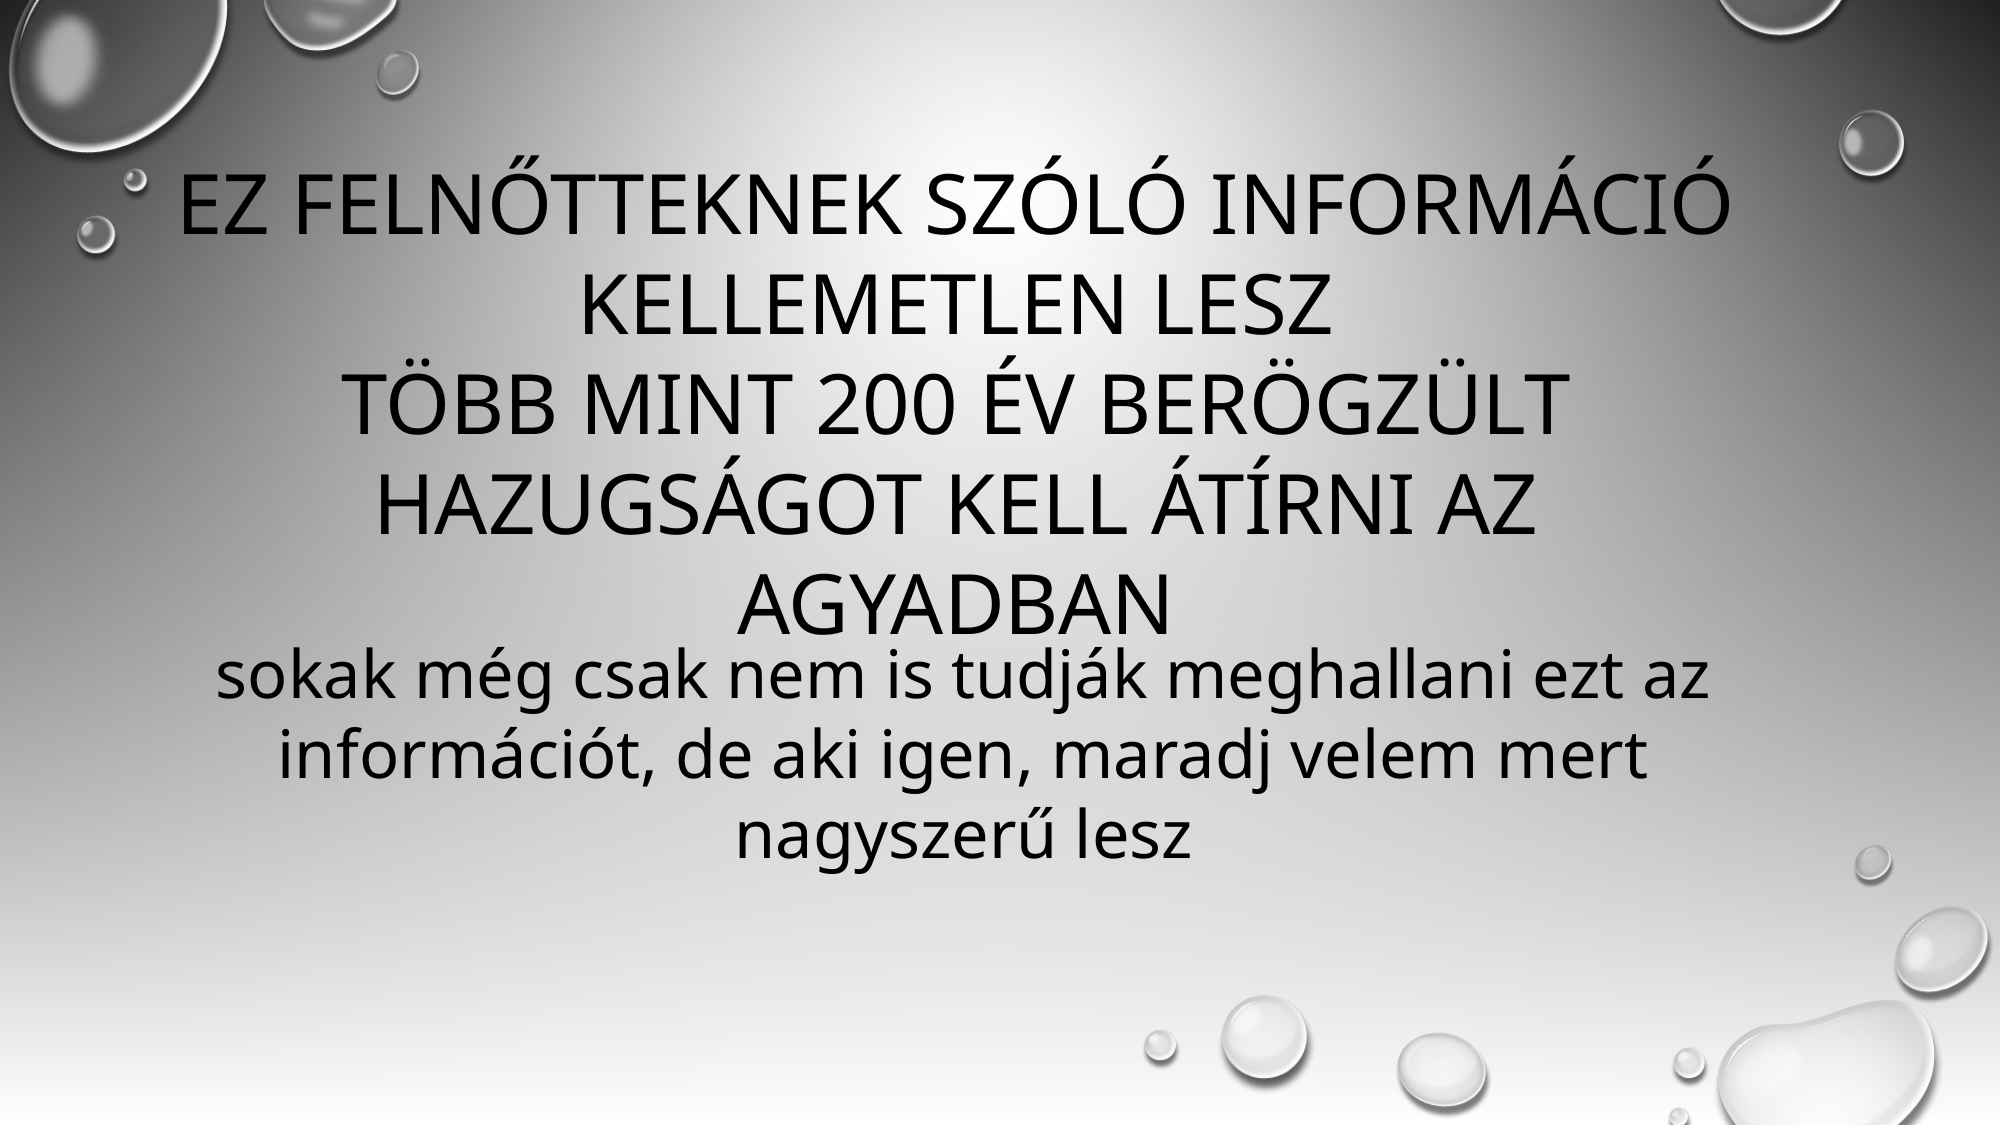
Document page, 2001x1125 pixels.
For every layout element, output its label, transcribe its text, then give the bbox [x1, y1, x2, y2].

text_box sokak még csak nem is tudják meghallani ezt az információt, de aki igen, maradj velem mert nagyszerű lesz [148, 624, 1780, 880]
picture [0, 0, 2000, 1125]
text_box EZ FELNŐTTEKNEK SZÓLÓ INFORMÁCIÓ KELLEMETLEN LESZ TÖBB MINT 200 ÉV BERÖGZÜLT HAZUGSÁGOT KELL ÁTÍRNI AZ AGYADBAN [150, 143, 1763, 624]
